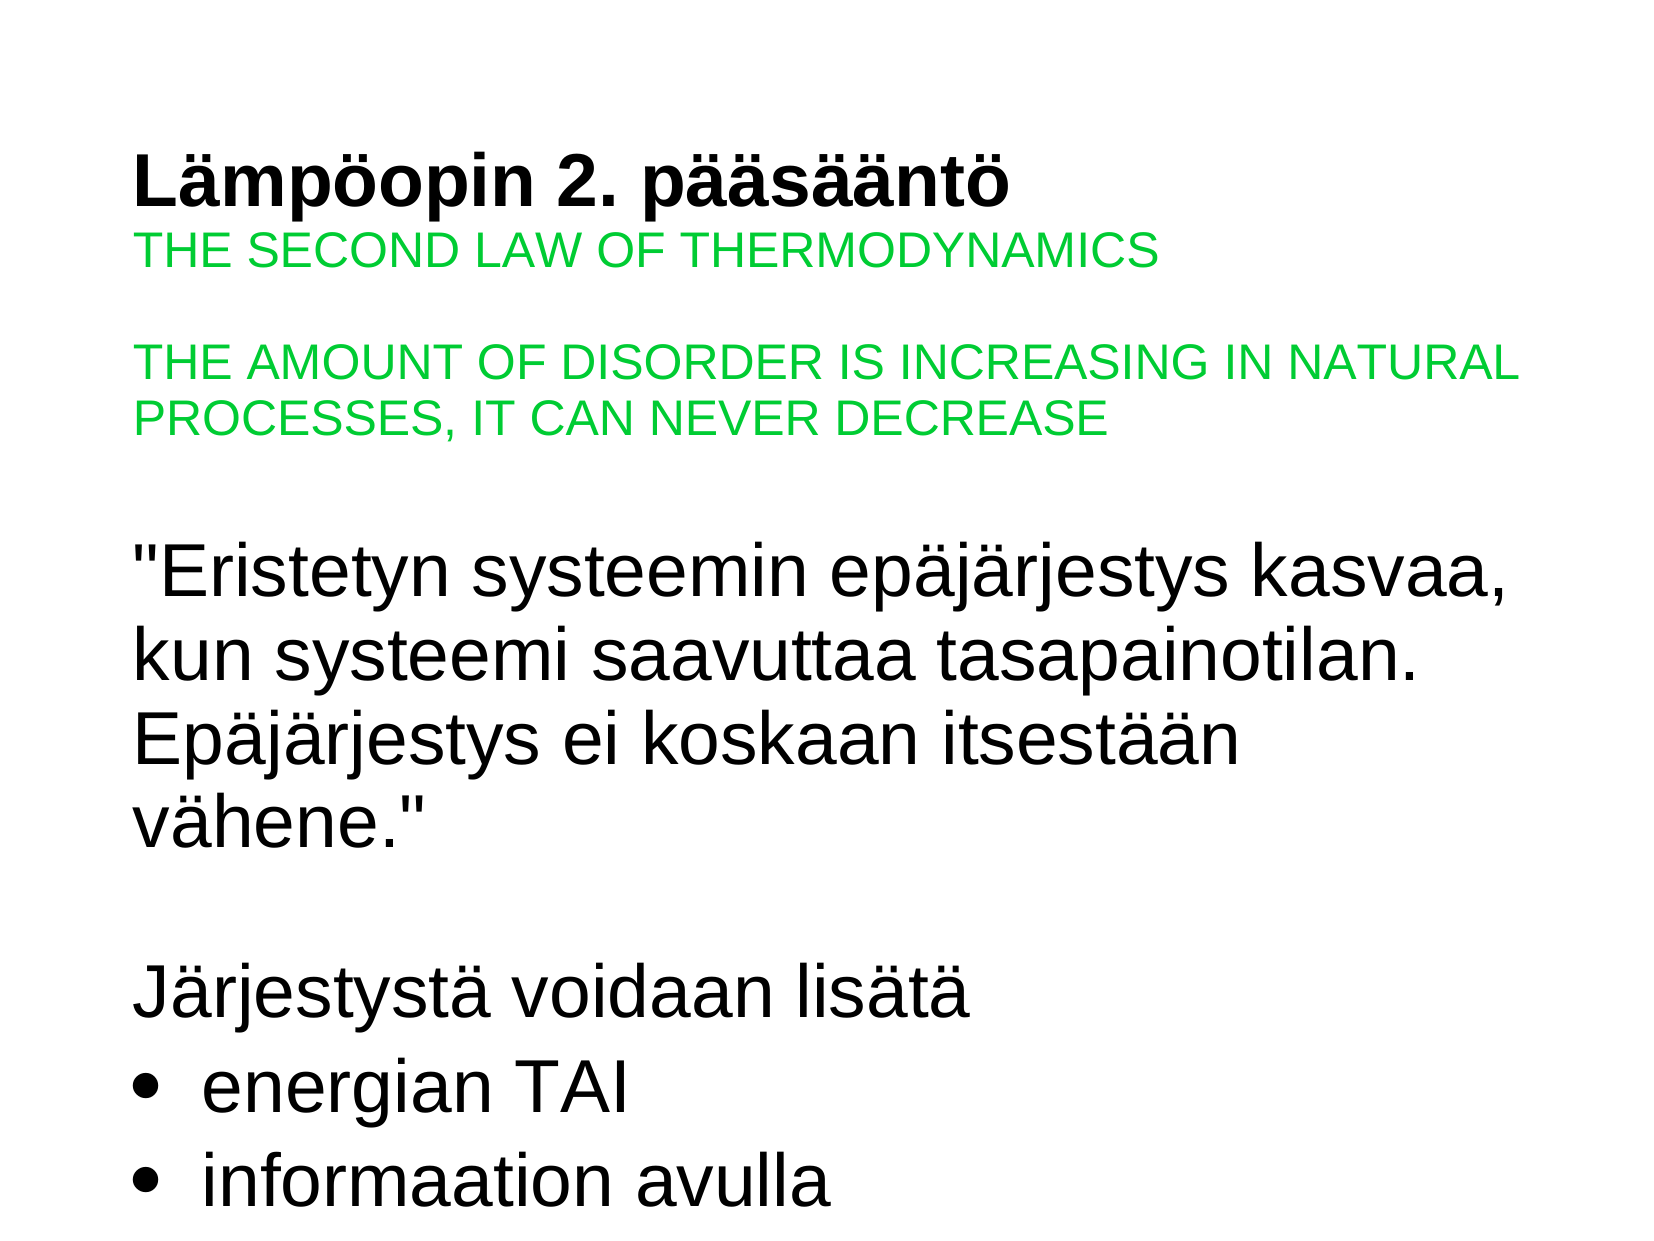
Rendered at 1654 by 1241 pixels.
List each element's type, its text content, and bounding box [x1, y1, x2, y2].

text_box Lämpöopin 2. pääsääntö THE SECOND LAW OF THERMODYNAMICS THE AMOUNT OF DISORDER IS INCREASING IN NATURAL PROCESSES, IT CAN NEVER DECREASE "Eristetyn systeemin epäjärjestys kasvaa, kun systeemi saavuttaa tasapainotilan. Epäjärjestys ei koskaan itsestään vähene." Järjestystä voidaan lisätä  energian TAI  informaation avulla [118, 127, 1548, 1004]
